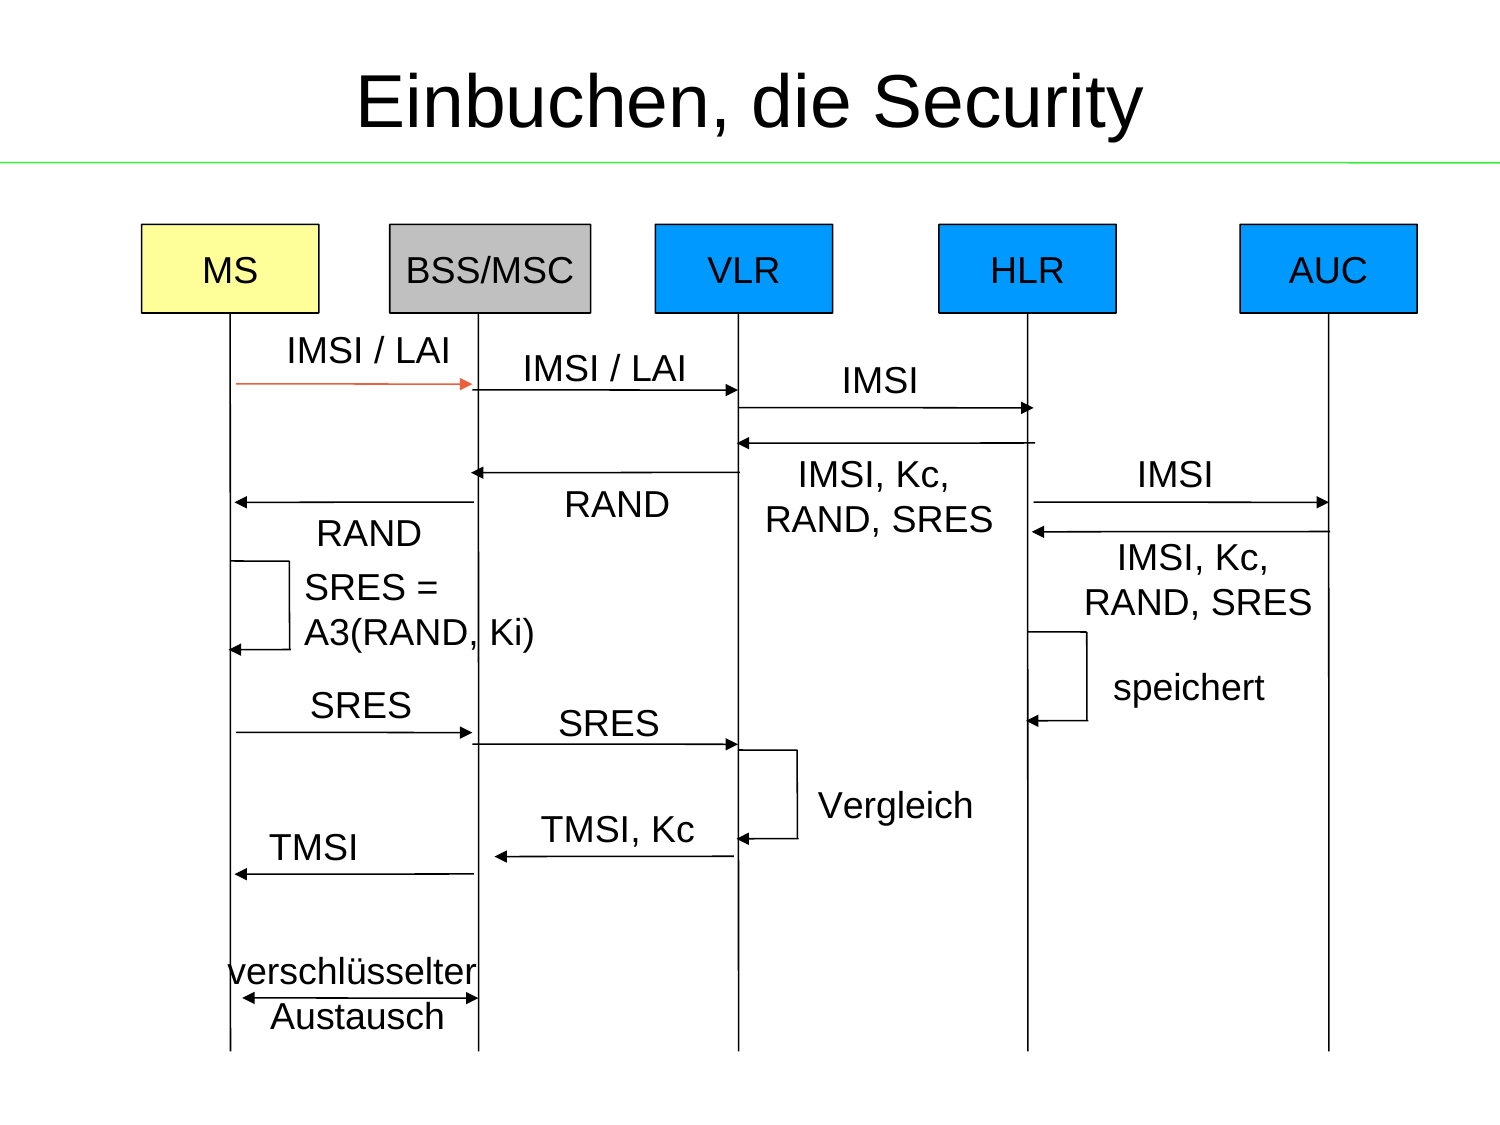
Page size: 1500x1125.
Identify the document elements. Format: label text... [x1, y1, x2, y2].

text_box IMSI / LAI [507, 336, 703, 397]
text_box SRES [543, 691, 676, 752]
text_box IMSI [1122, 442, 1229, 503]
text_box verschlüsselter Austausch [212, 939, 503, 1045]
text_box SRES [295, 673, 427, 734]
text_box RAND [301, 502, 438, 555]
text_box TMSI [254, 815, 374, 873]
title Einbuchen, die Security [75, 49, 1426, 156]
text_box IMSI, Kc, RAND, SRES [749, 442, 1009, 548]
text_box MS [141, 224, 319, 313]
text_box speichert [1098, 655, 1281, 716]
text_box BSS/MSC [389, 224, 591, 313]
text_box VLR [655, 224, 833, 313]
text_box IMSI / LAI [271, 319, 467, 379]
text_box RAND [549, 472, 685, 533]
text_box IMSI, Kc, RAND, SRES [1068, 525, 1328, 631]
text_box IMSI [826, 348, 934, 409]
text_box TMSI, Kc [525, 797, 711, 858]
text_box HLR [938, 224, 1117, 313]
text_box AUC [1240, 224, 1418, 313]
text_box Vergleich [803, 773, 989, 834]
text_box SRES = A3(RAND, Ki)‏ [289, 555, 551, 661]
